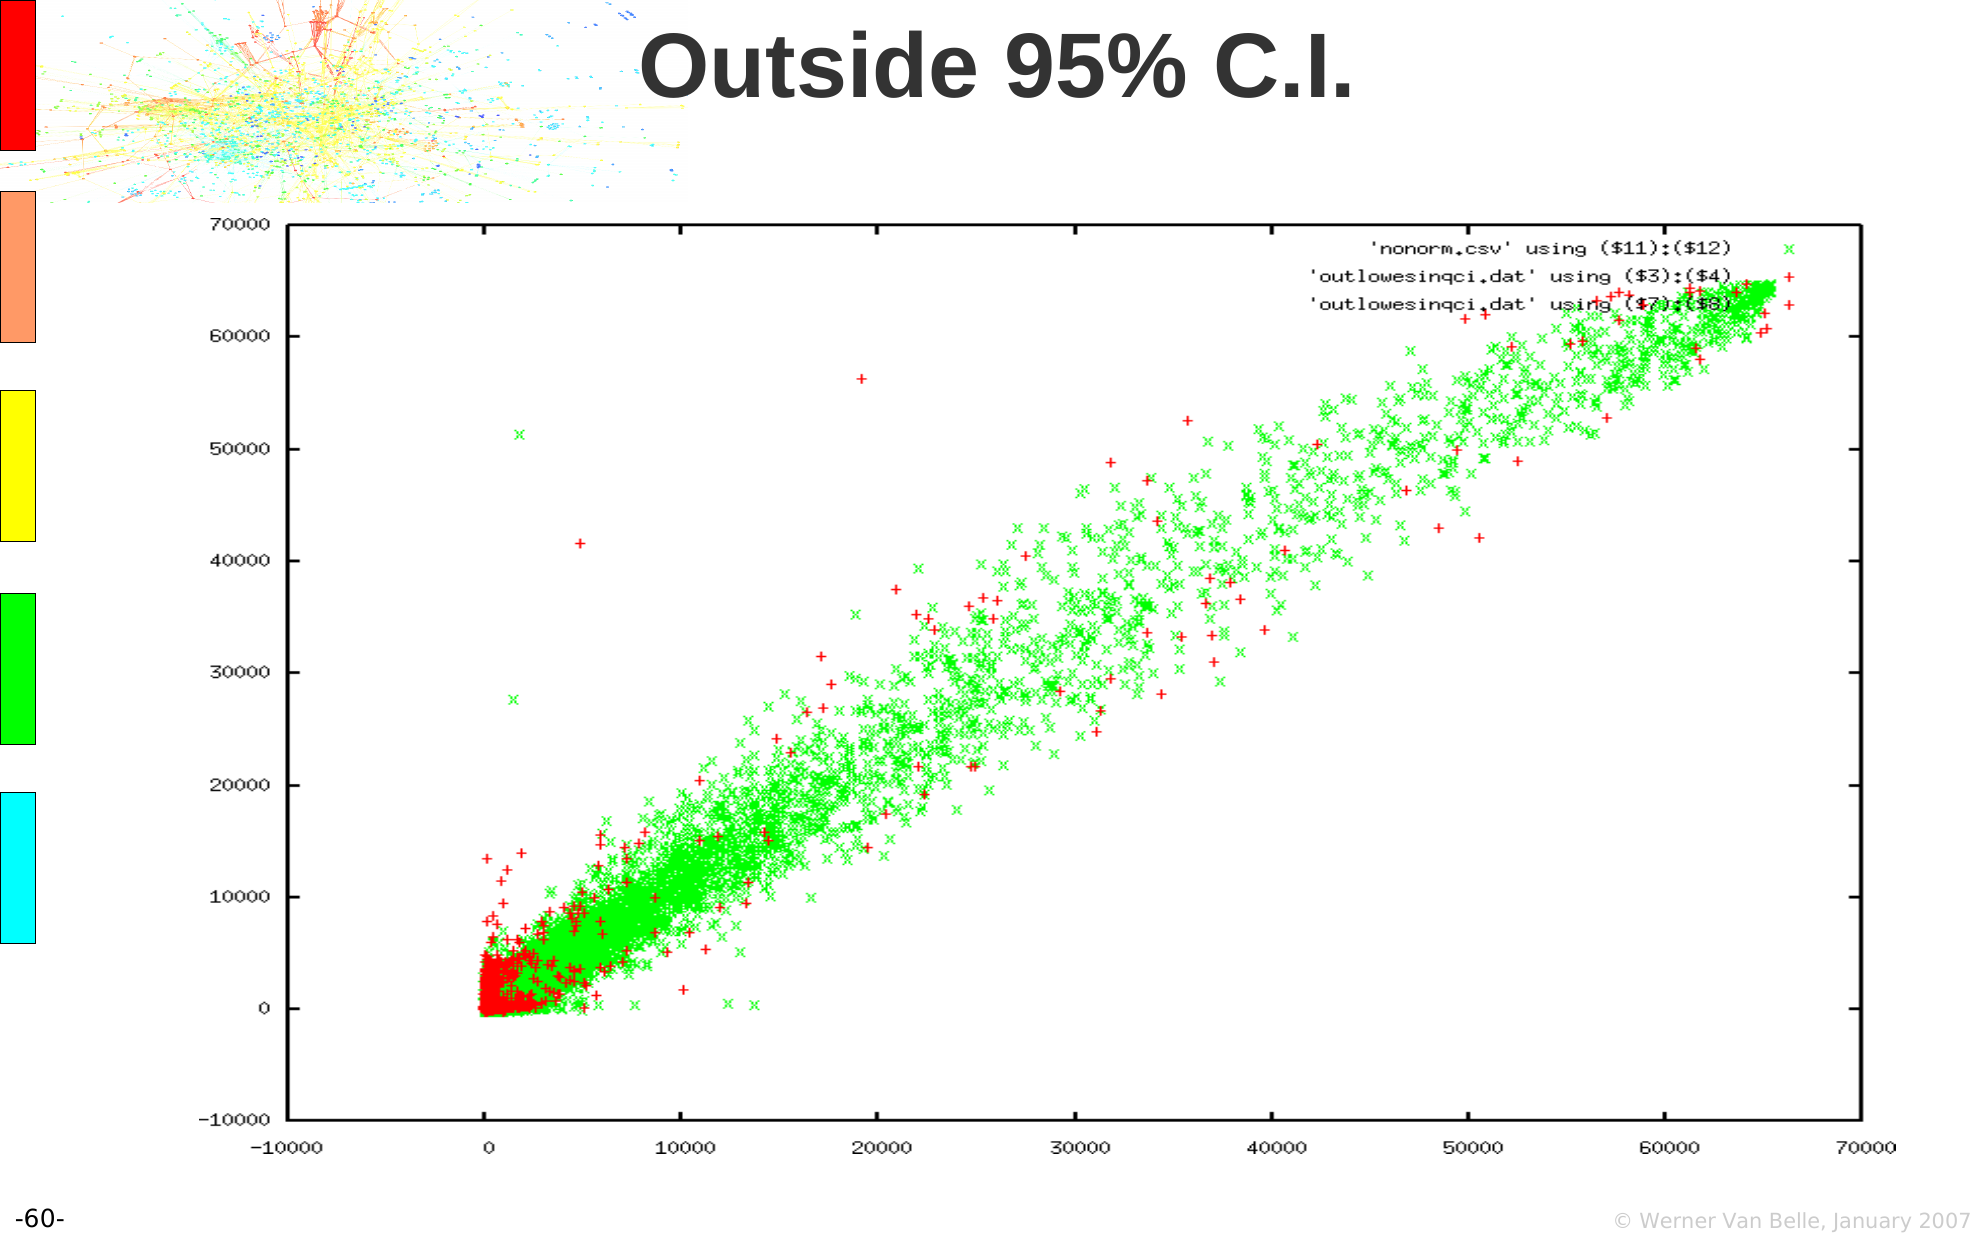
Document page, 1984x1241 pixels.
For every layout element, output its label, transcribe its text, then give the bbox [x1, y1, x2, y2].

picture [199, 218, 1896, 1155]
title Gene Expression [0, 0, 688, 203]
title Outside 95% C.I. [150, 0, 1845, 133]
